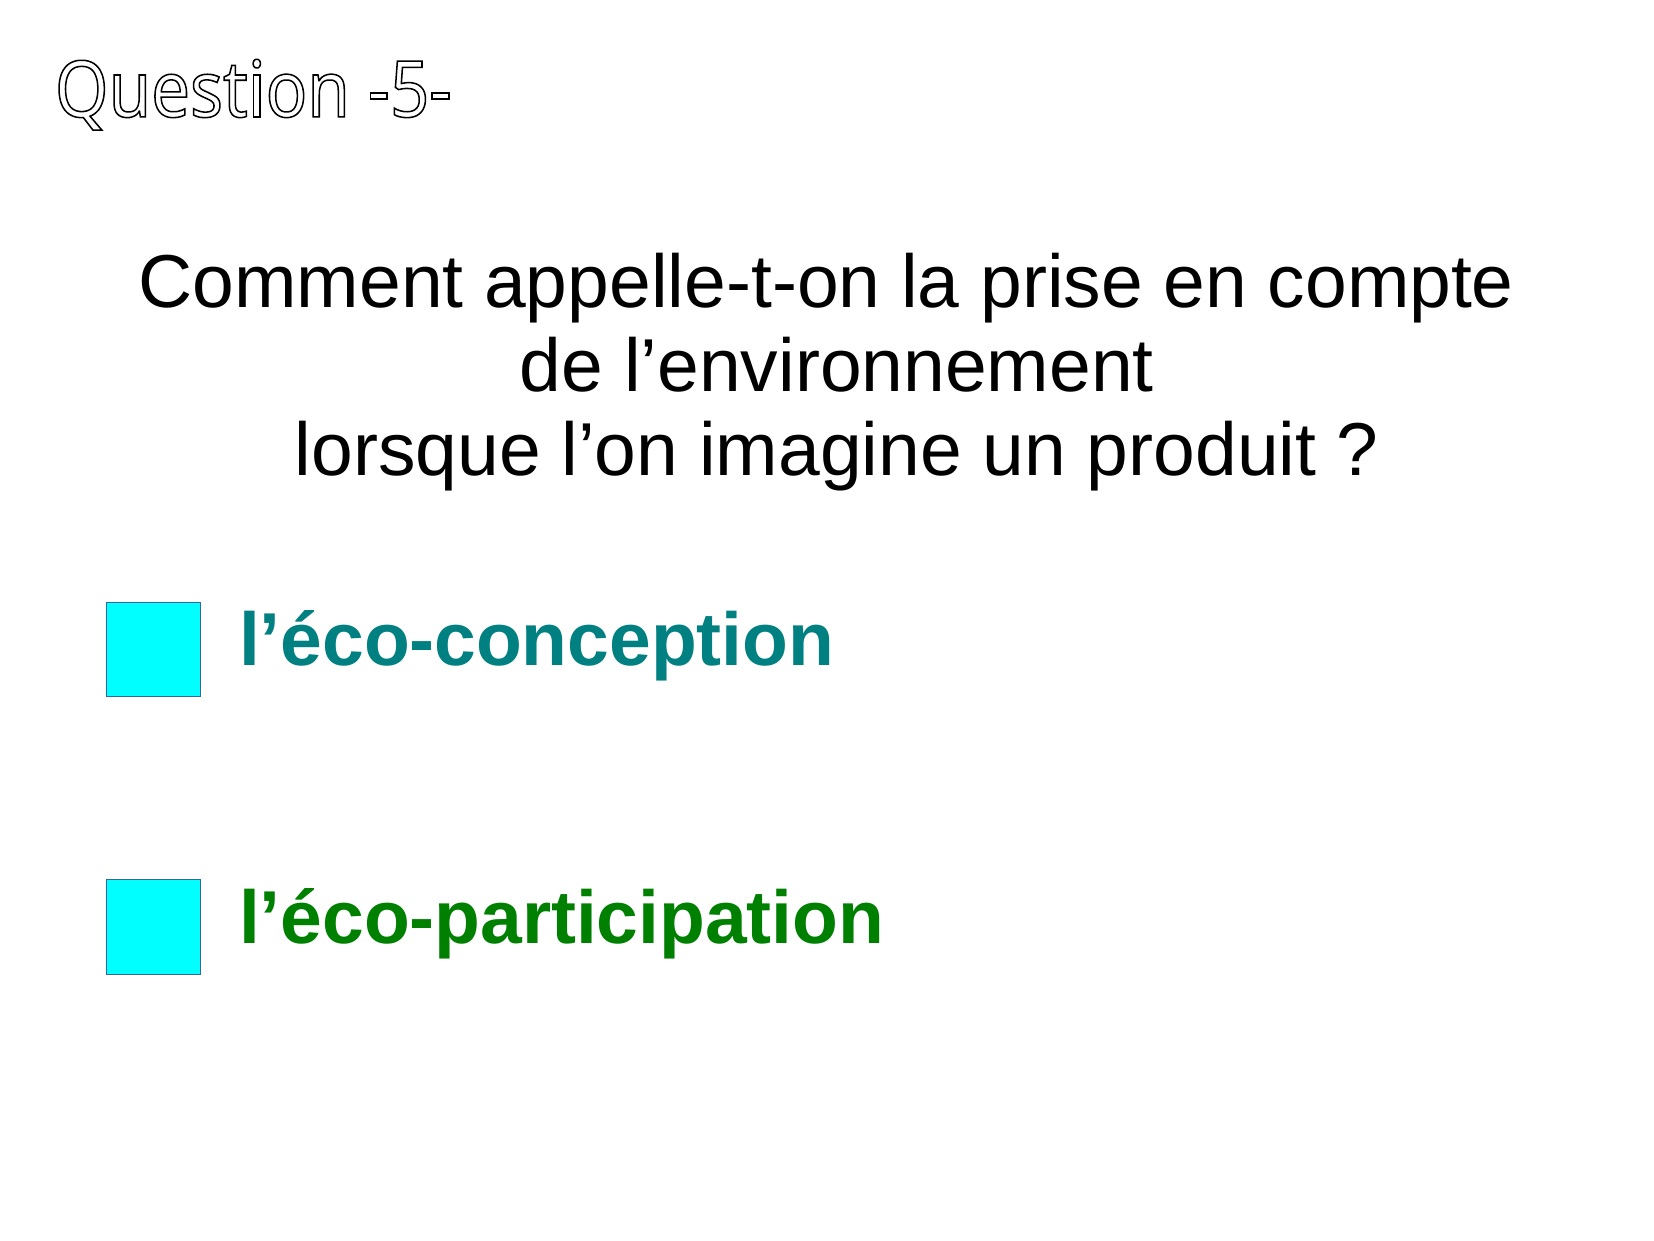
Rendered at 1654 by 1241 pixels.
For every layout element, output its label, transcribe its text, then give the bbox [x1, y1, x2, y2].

text_box Question -5- [59, 60, 105, 131]
text_box [106, 602, 201, 697]
text_box Question -5- [114, 75, 146, 118]
text_box Question -5- [224, 65, 247, 118]
text_box Question -5- [193, 74, 220, 118]
text_box Question -5- [269, 74, 304, 118]
text_box [106, 879, 201, 975]
text_box l’éco-participation [224, 868, 1642, 1162]
title Comment appelle-t-on la prise en compte de l’environnement lorsque l’on imagine un produit ? [82, 239, 1571, 492]
text_box Question -5- [394, 61, 426, 118]
text_box Question -5- [253, 75, 260, 117]
text_box l’éco-conception [224, 590, 1630, 804]
text_box Question -5- [154, 74, 187, 118]
text_box Question -5- [313, 74, 345, 117]
